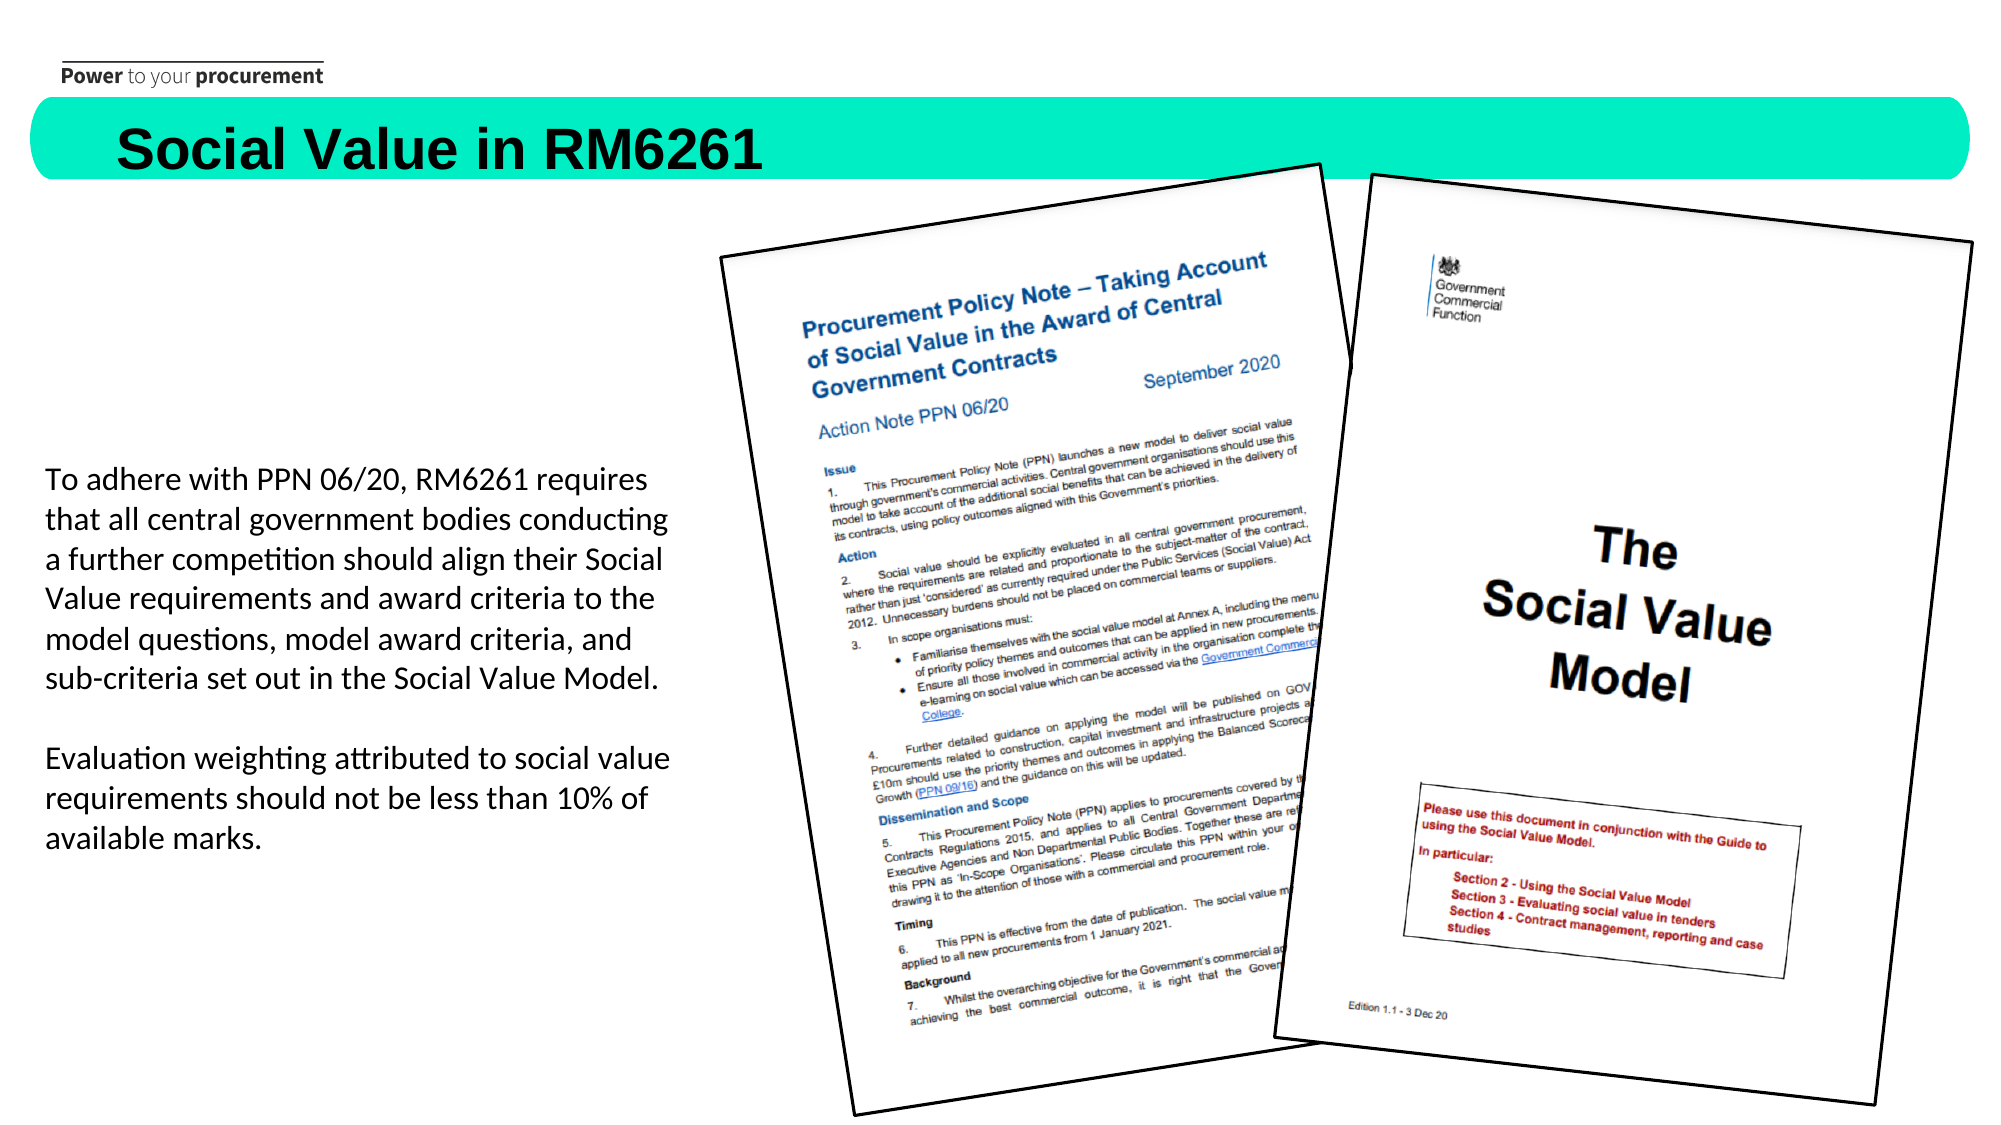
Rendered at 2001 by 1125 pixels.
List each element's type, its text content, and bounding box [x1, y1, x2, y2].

title Social Value in RM6261 [116, 111, 1269, 166]
text_box To adhere with PPN 06/20, RM6261 requires that all central government bodies conducting a further competition should align their Social Value requirements and award criteria to the model questions, model award criteria, and sub-criteria set out in the Social Value Model. Evaluation weighting attributed to social value requirements should not be less than 10% of available marks. [30, 209, 693, 1104]
picture [722, 165, 1349, 1114]
picture [1276, 175, 1971, 1104]
